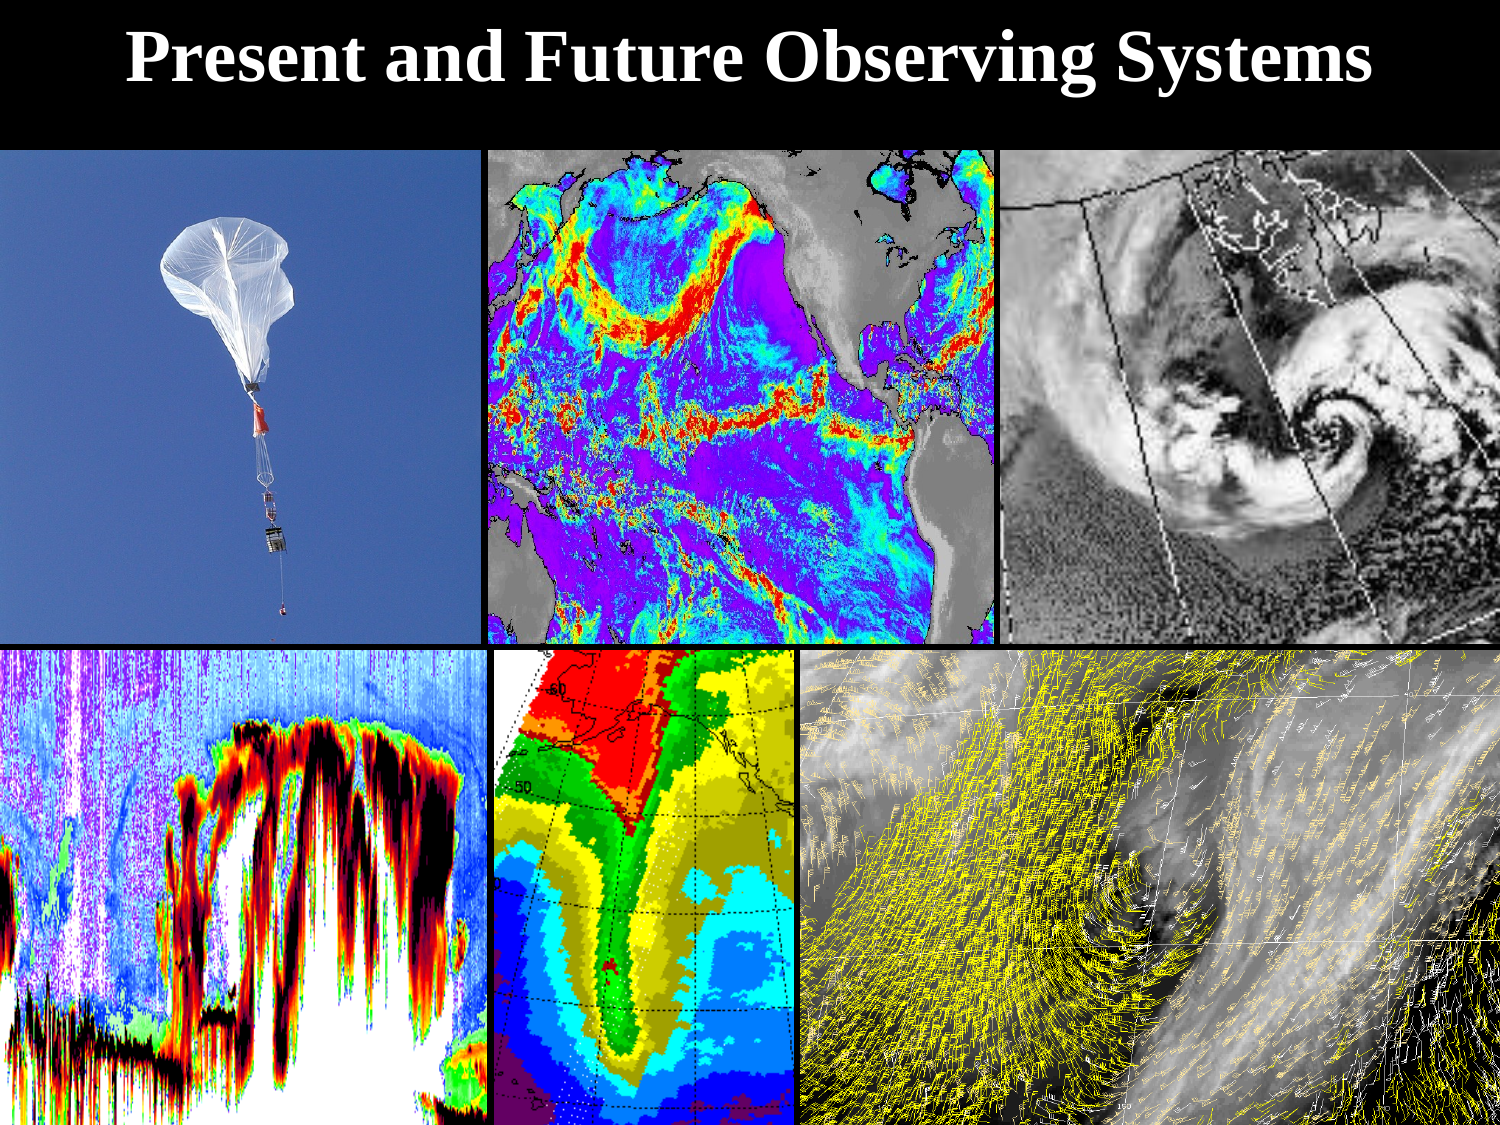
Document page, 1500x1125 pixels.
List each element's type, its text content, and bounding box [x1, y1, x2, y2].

picture [494, 650, 794, 1125]
picture [999, 149, 1500, 644]
picture [0, 650, 488, 1125]
text_box Present and Future Observing Systems [0, 7, 1500, 106]
picture [0, 149, 481, 644]
picture [800, 650, 1500, 1125]
picture [487, 149, 994, 644]
